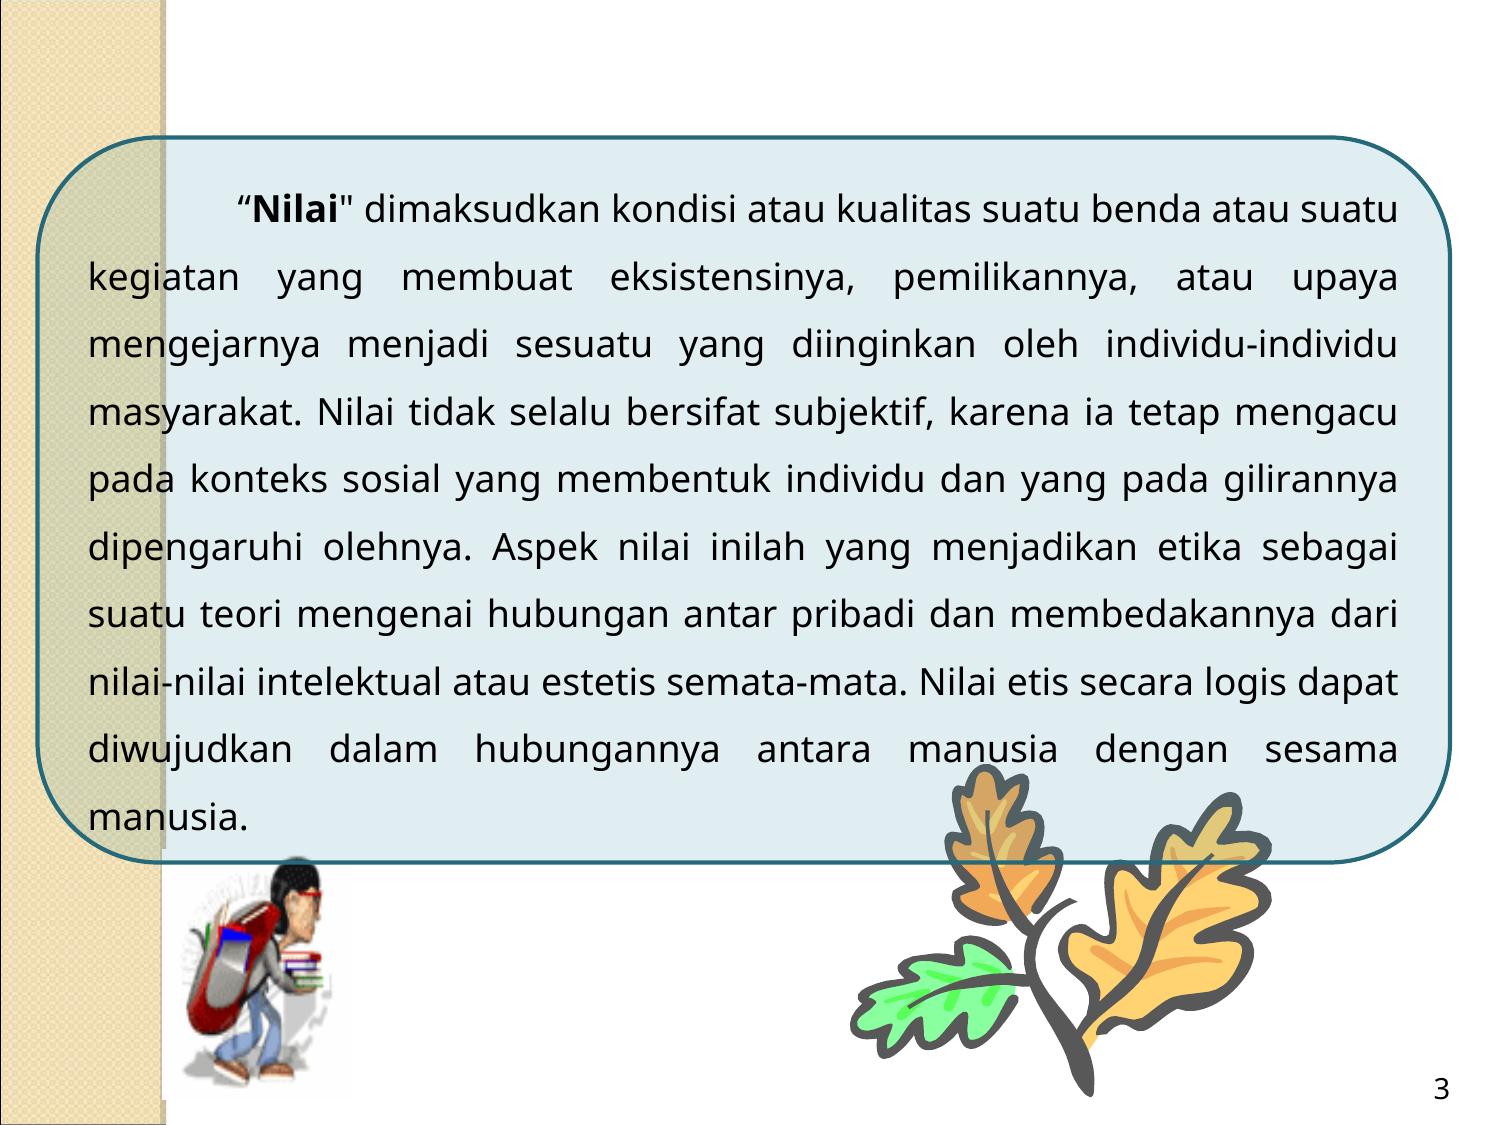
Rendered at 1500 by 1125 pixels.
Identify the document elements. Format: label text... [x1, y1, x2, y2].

text_box “Nilai" dimaksudkan kondisi atau kualitas suatu benda atau suatu kegiatan yang membuat eksistensinya, pemilikannya, atau upaya mengejarnya menjadi sesuatu yang diinginkan oleh individu-individu masyarakat. Nilai tidak selalu bersifat subjektif, karena ia tetap mengacu pada konteks sosial yang membentuk individu dan yang pada gilirannya dipengaruhi olehnya. Aspek nilai inilah yang menjadikan etika sebagai suatu teori mengenai hubungan antar pribadi dan membedakannya dari nilai-nilai intelektual atau estetis semata-mata. Nilai etis secara logis dapat diwujudkan dalam hubungannya antara manusia dengan sesama manusia. [37, 137, 1451, 863]
text_box 3 [1418, 1062, 1500, 1113]
picture [0, 0, 166, 1125]
picture [849, 863, 1276, 1101]
picture [162, 863, 351, 1101]
